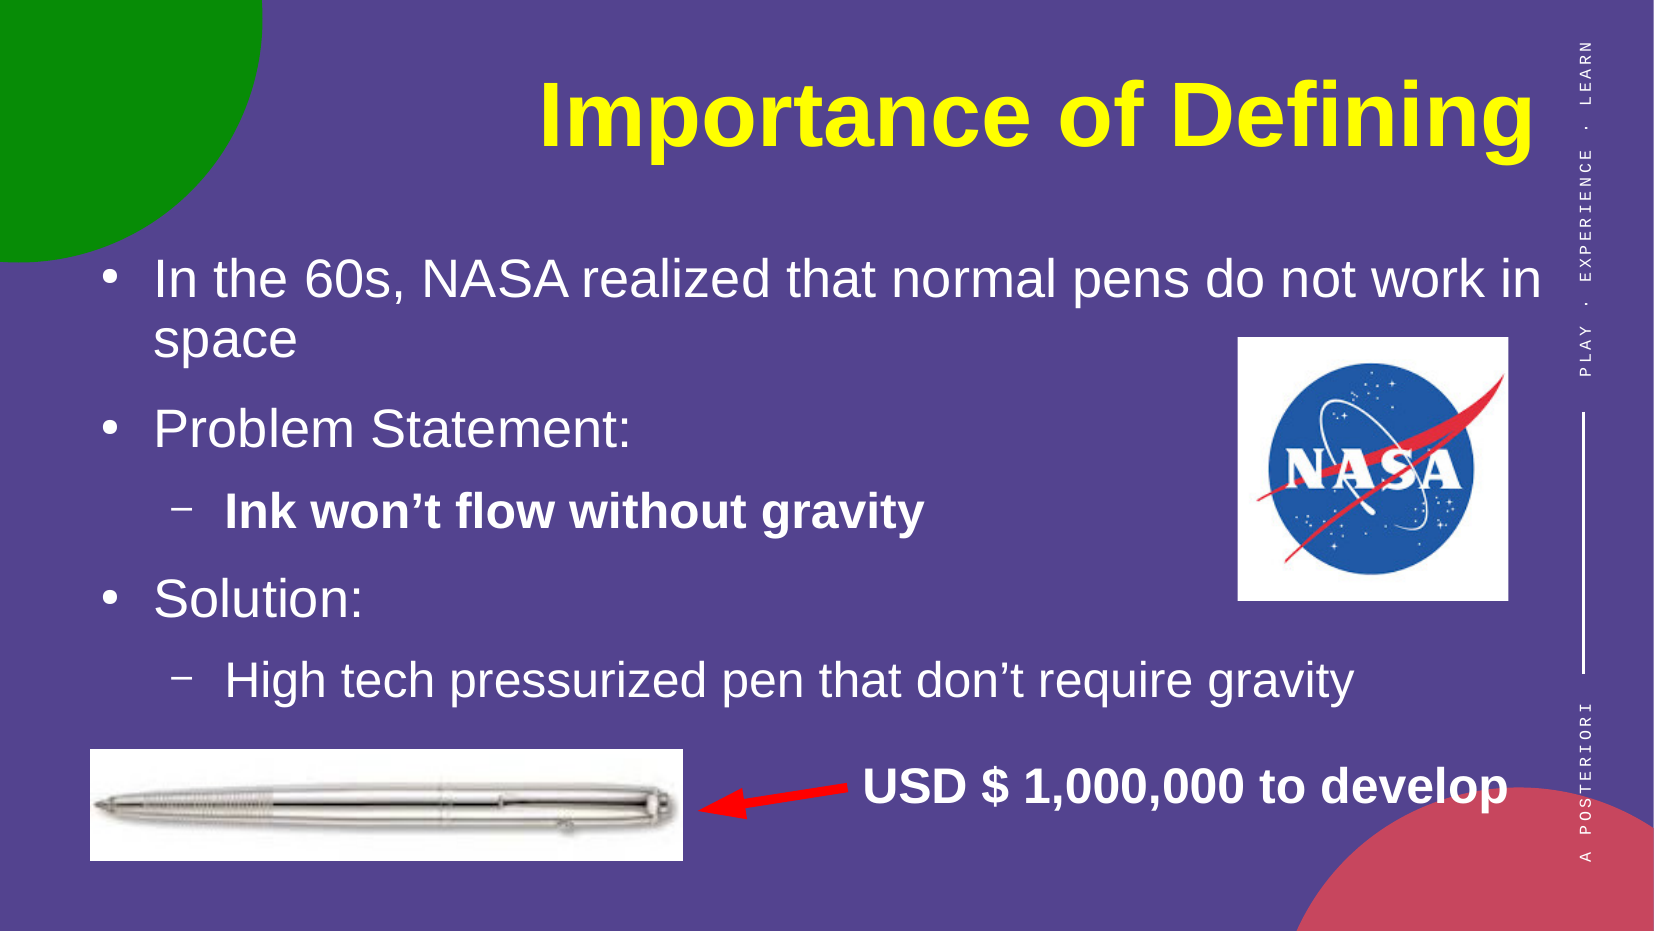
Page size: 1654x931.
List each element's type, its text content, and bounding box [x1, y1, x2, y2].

picture [1237, 337, 1509, 601]
picture [90, 749, 683, 861]
title Importance of Defining [262, 37, 1538, 193]
text_box USD $ 1,000,000 to develop [847, 750, 1613, 878]
list In the 60s, NASA realized that normal pens do not work in space Problem Statement: Ink won’t flow without gravity Solution: High tech pressurized pen that don’t require gravity [82, 248, 1571, 788]
